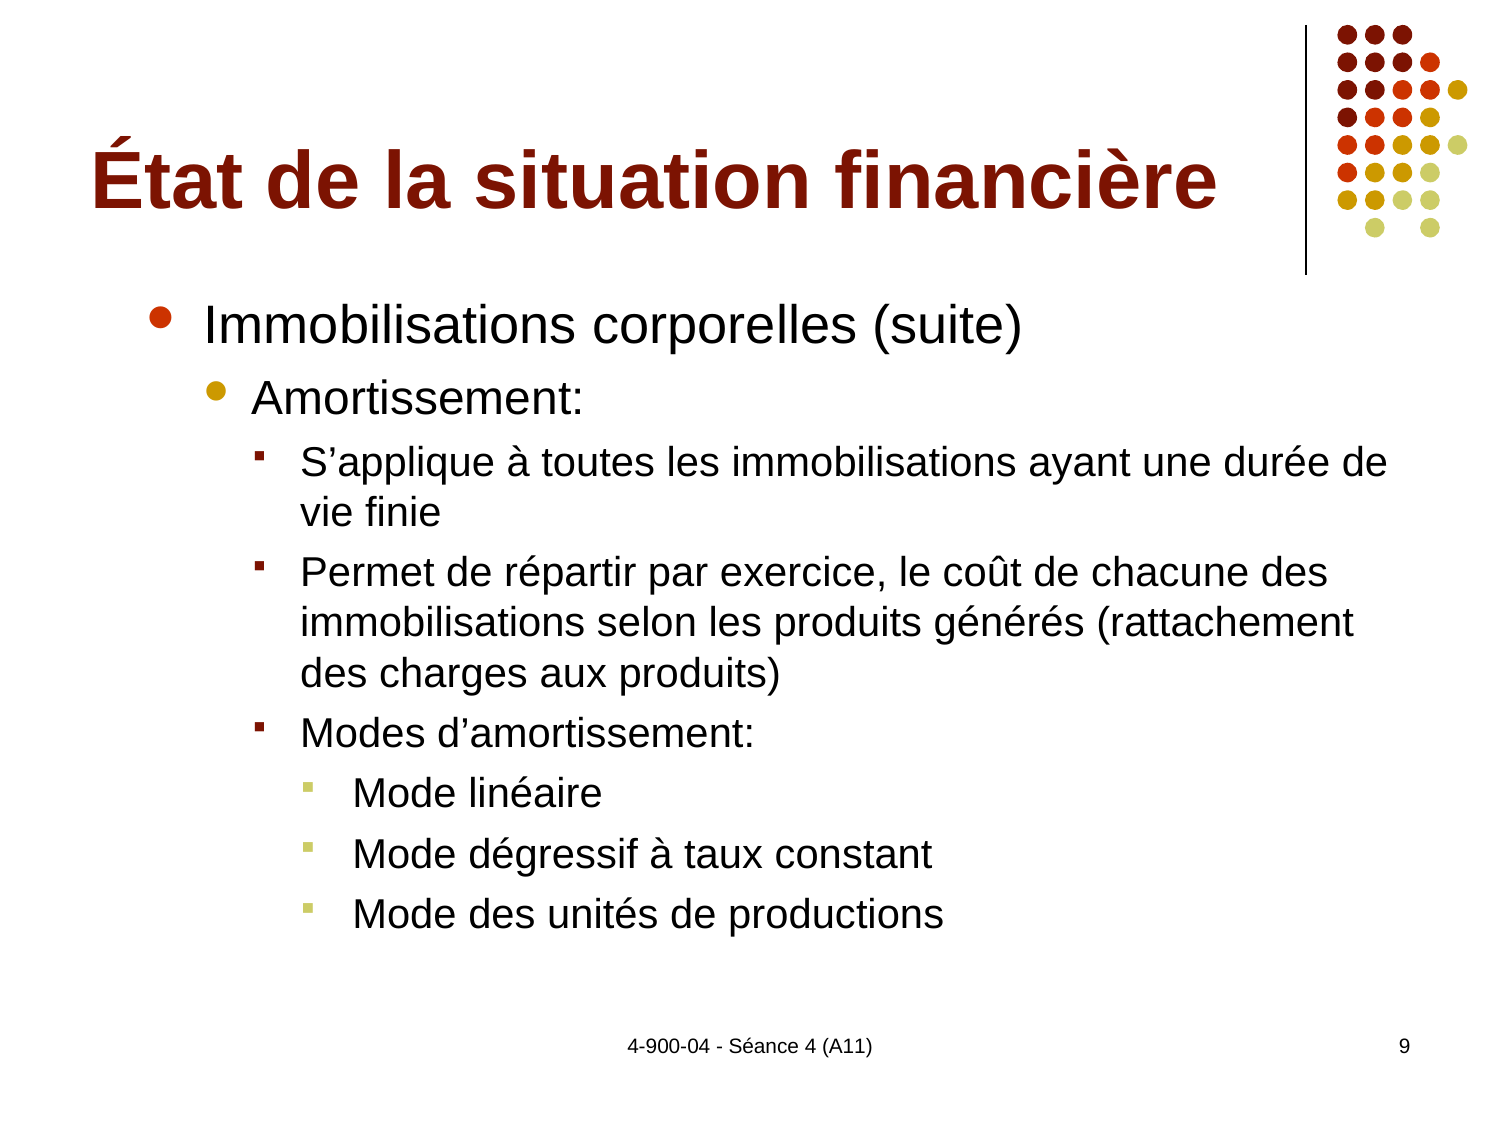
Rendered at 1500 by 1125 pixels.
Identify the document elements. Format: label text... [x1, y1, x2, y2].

title État de la situation financière [74, 20, 1313, 233]
text_box 4-900-04 - Séance 4 (A11) [512, 1025, 988, 1101]
text_box <numéro> [1074, 1025, 1426, 1101]
list Immobilisations corporelles (suite) Amortissement: S’applique à toutes les immobilisations ayant une durée de vie finie Permet de répartir par exercice, le coût de chacune des immobilisations selon les produits générés (rattachement des charges aux produits) Modes d’amortissement: Mode linéaire Mode dégressif à taux constant Mode des unités de productions [75, 282, 1426, 1006]
